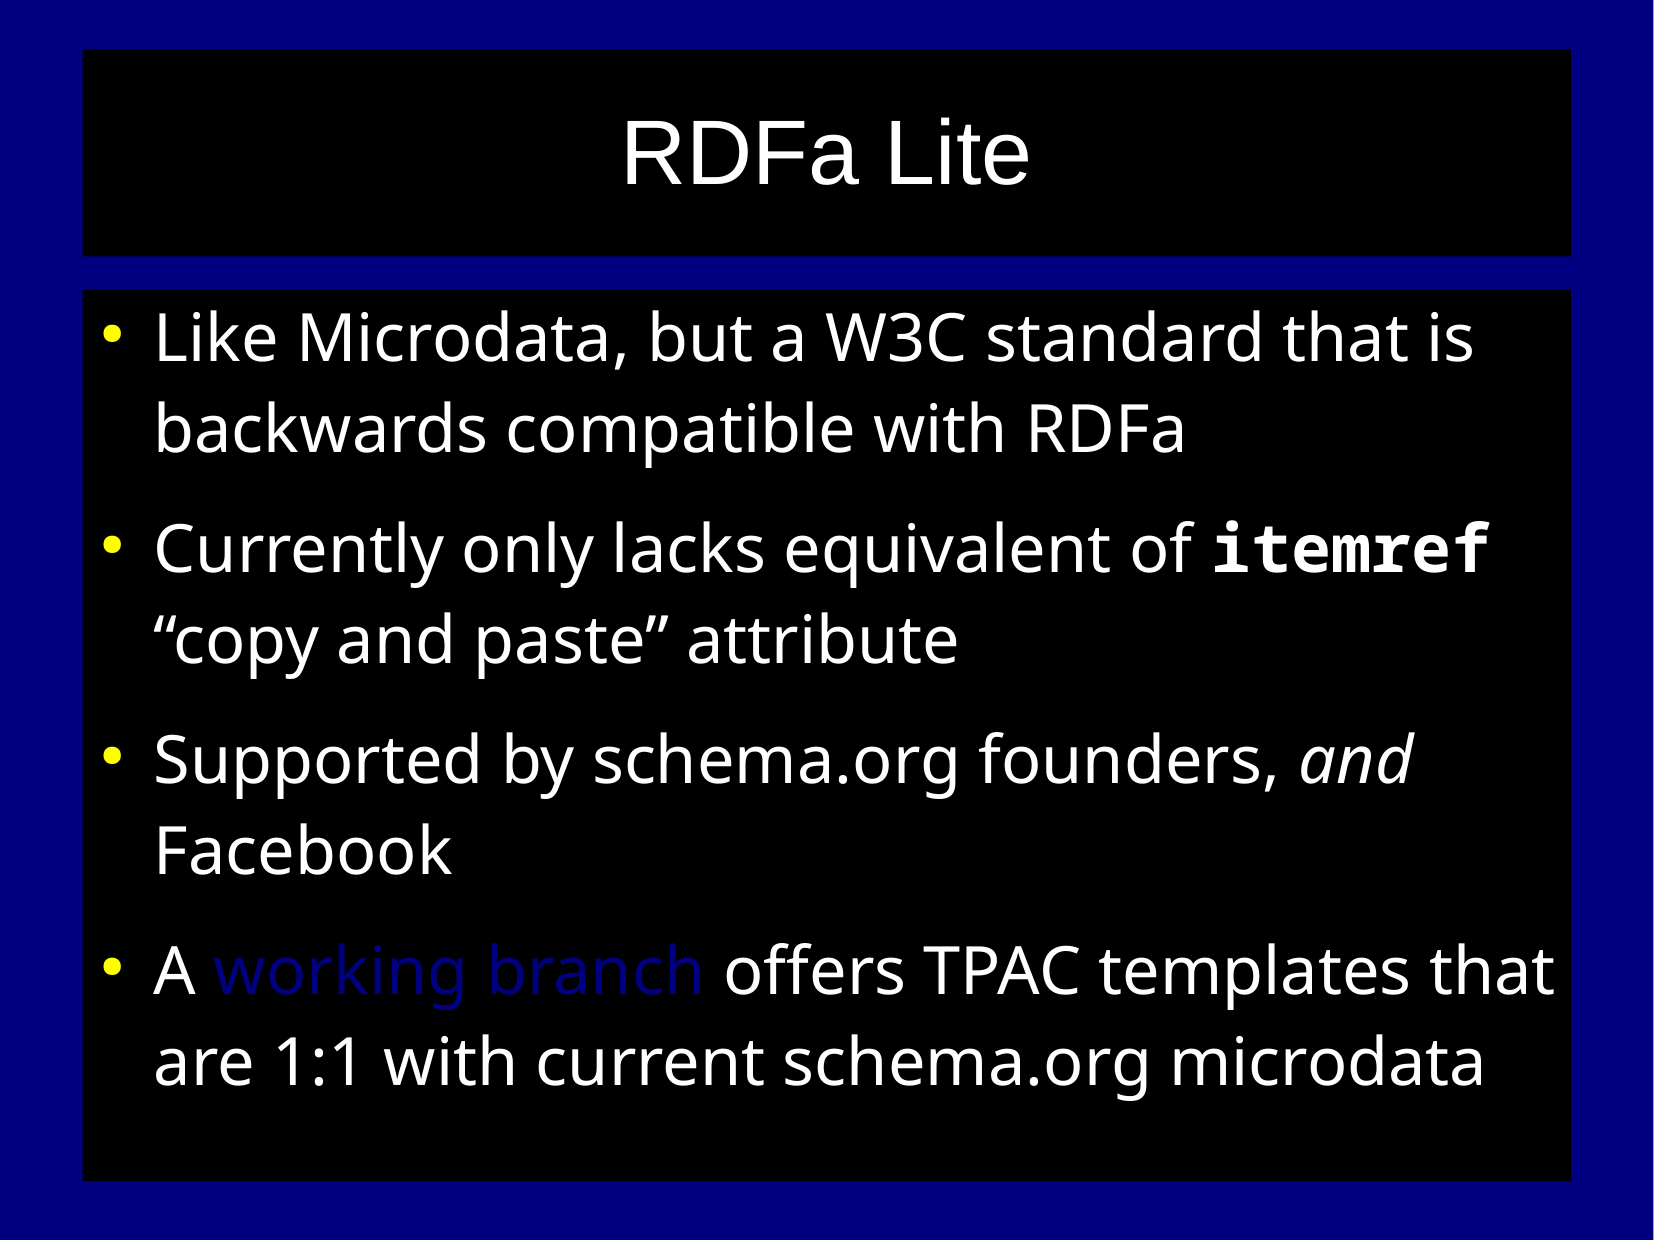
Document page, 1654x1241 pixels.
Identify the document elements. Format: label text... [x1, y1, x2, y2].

title RDFa Lite [82, 49, 1571, 257]
list Like Microdata, but a W3C standard that is backwards compatible with RDFa Currently only lacks equivalent of itemref “copy and paste” attribute Supported by schema.org founders, and Facebook A working branch offers TPAC templates that are 1:1 with current schema.org microdata [82, 290, 1571, 1182]
